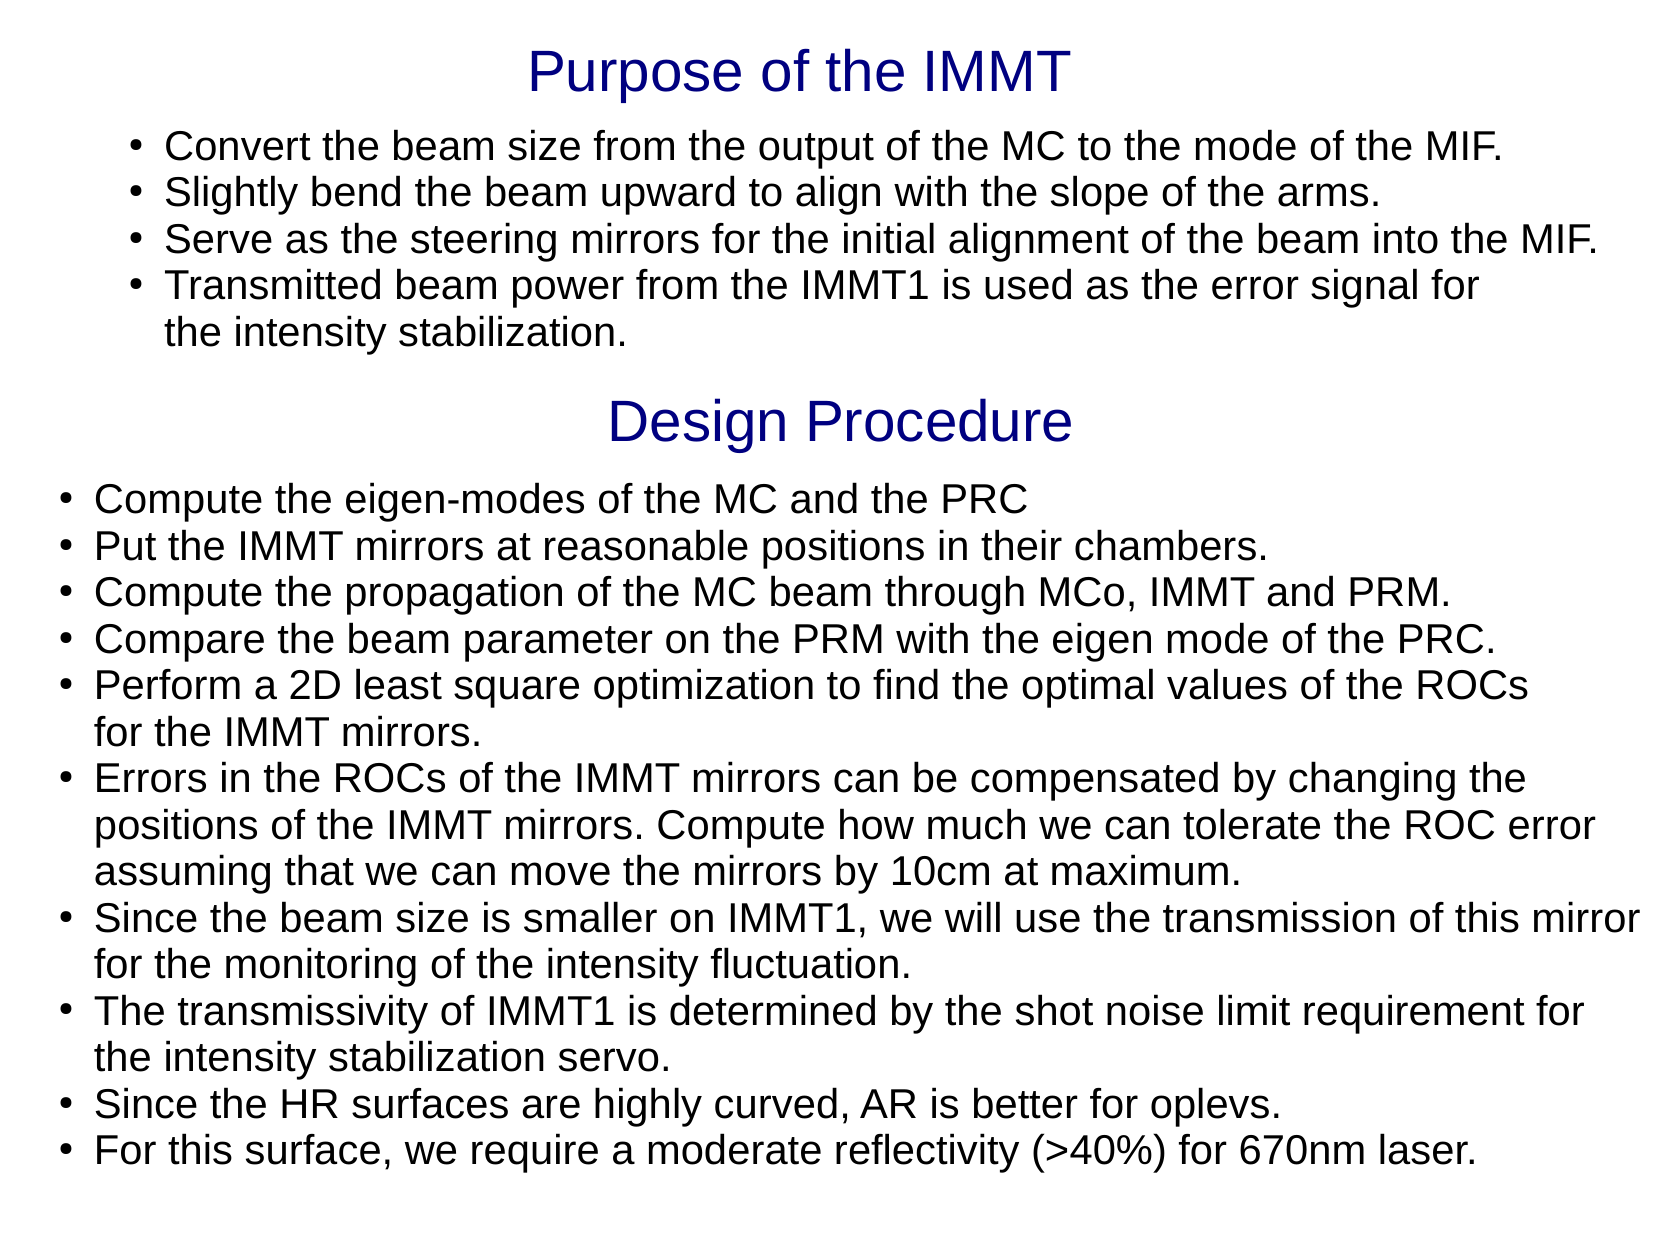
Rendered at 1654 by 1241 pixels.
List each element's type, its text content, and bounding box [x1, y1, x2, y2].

text_box Design Procedure [592, 381, 1090, 462]
text_box Purpose of the IMMT [512, 31, 1088, 112]
text_box Convert the beam size from the output of the MC to the mode of the MIF. Slightly bend the beam upward to align with the slope of the arms. Serve as the steering mirrors for the initial alignment of the beam into the MIF. Transmitted beam power from the IMMT1 is used as the error signal for the intensity stabilization. [114, 115, 1615, 365]
text_box Compute the eigen-modes of the MC and the PRC Put the IMMT mirrors at reasonable positions in their chambers. Compute the propagation of the MC beam through MCo, IMMT and PRM. Compare the beam parameter on the PRM with the eigen mode of the PRC. Perform a 2D least square optimization to find the optimal values of the ROCs for the IMMT mirrors. Errors in the ROCs of the IMMT mirrors can be compensated by changing the positions of the IMMT mirrors. Compute how much we can tolerate the ROC error assuming that we can move the mirrors by 10cm at maximum. Since the beam size is smaller on IMMT1, we will use the transmission of this mirror for the monitoring of the intensity fluctuation. The transmissivity of IMMT1 is determined by the shot noise limit requirement for the intensity stabilization servo. Since the HR surfaces are highly curved, AR is better for oplevs. For this surface, we require a moderate reflectivity (>40%) for 670nm laser. [43, 468, 1654, 1189]
